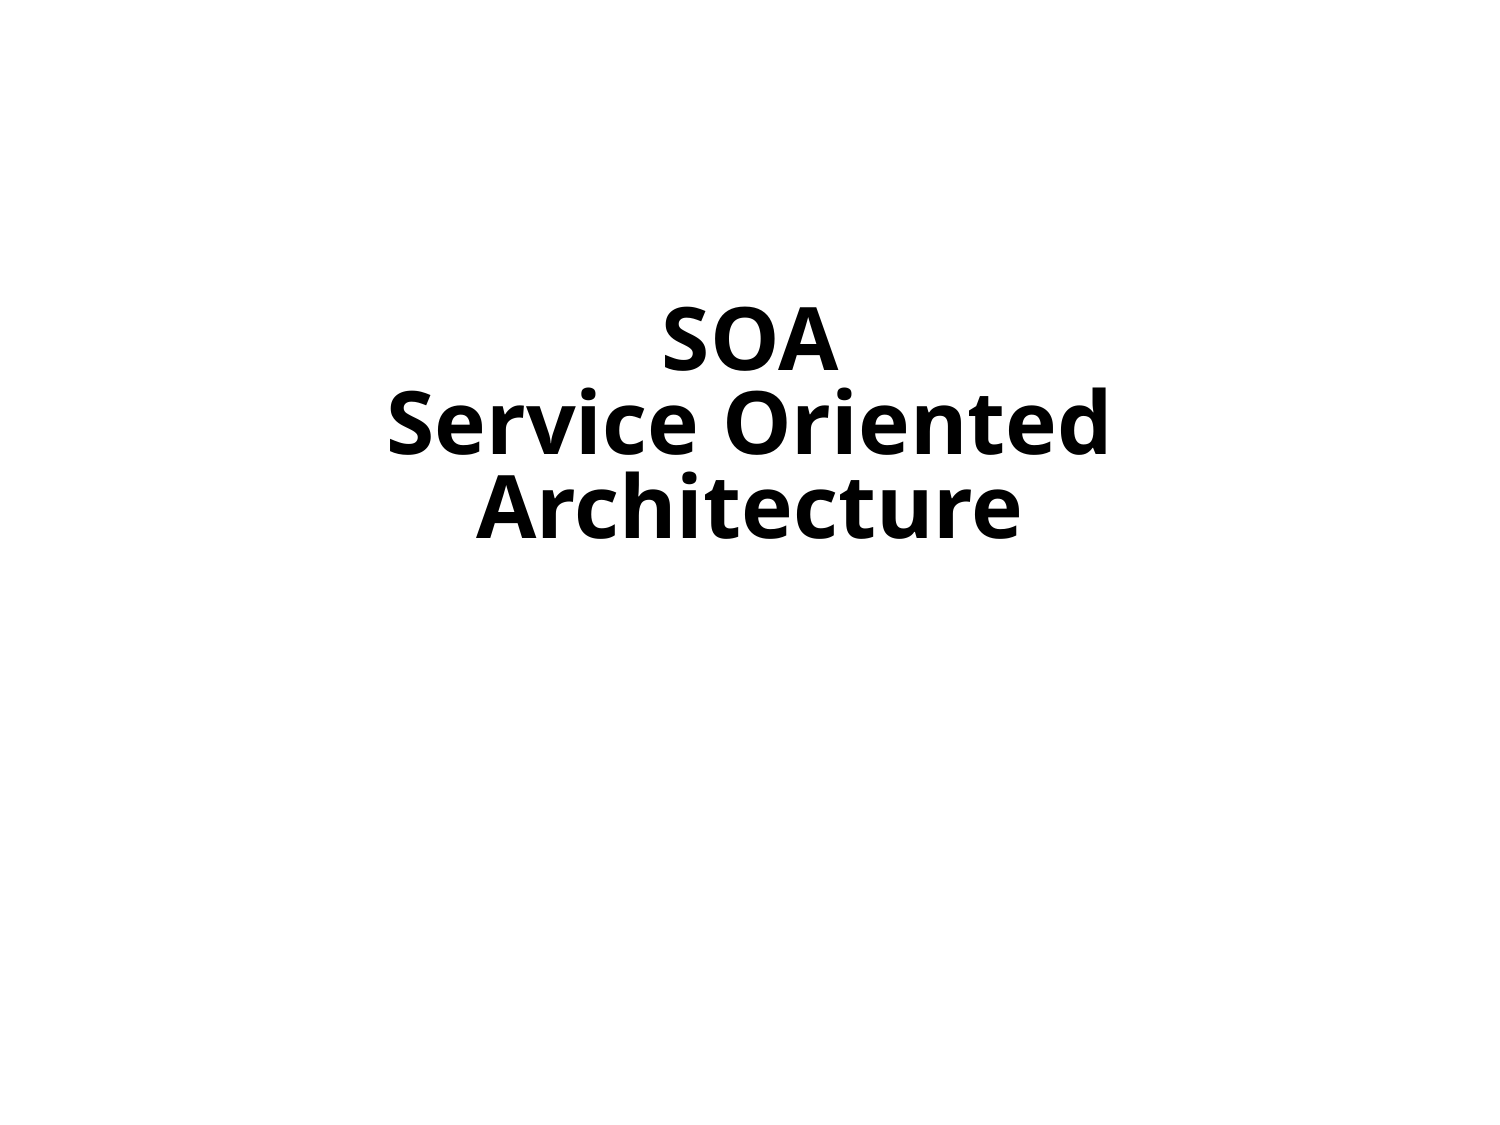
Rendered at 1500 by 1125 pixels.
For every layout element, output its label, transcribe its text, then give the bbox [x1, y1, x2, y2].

title SOA Service Oriented Architecture [112, 374, 1388, 563]
